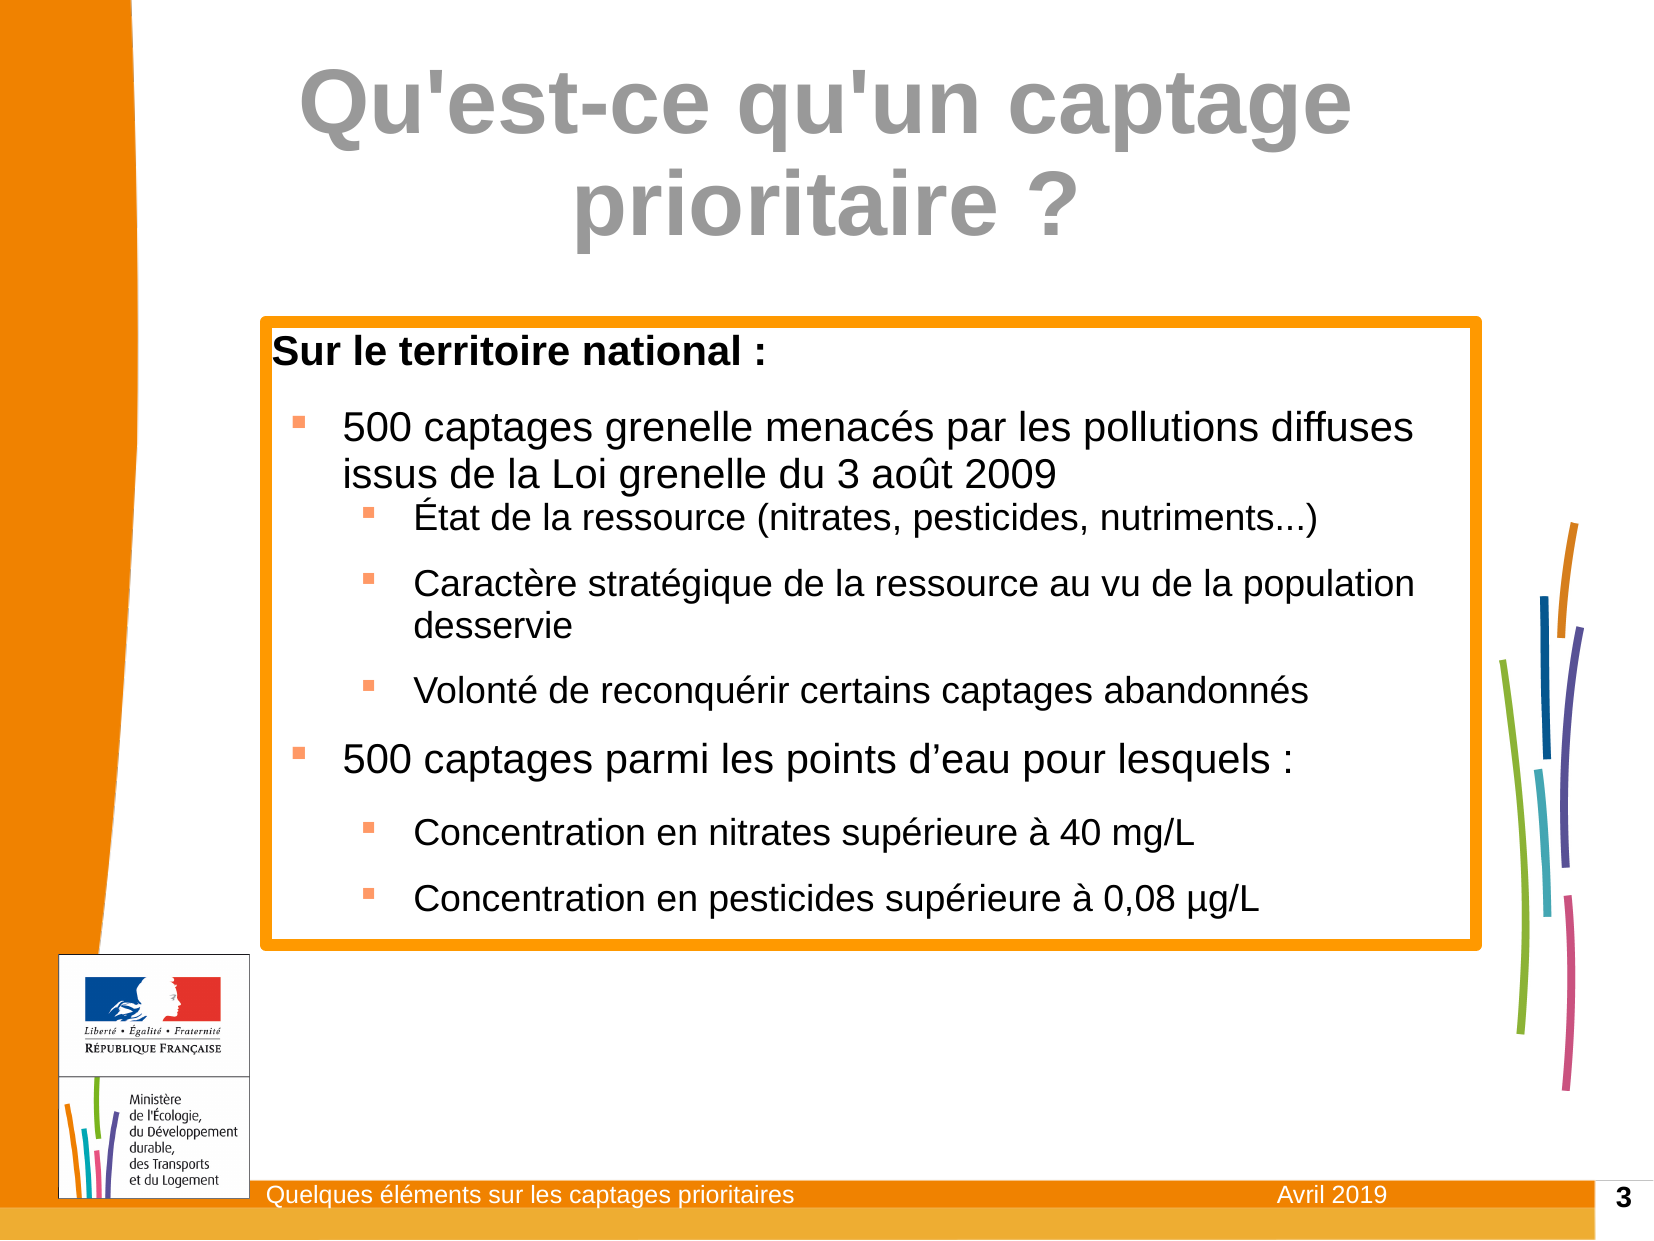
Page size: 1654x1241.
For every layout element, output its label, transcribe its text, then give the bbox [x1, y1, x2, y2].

picture [0, 0, 1654, 1240]
list Sur le territoire national : 500 captages grenelle menacés par les pollutions diffuses issus de la Loi grenelle du 3 août 2009 État de la ressource (nitrates, pesticides, nutriments...) Caractère stratégique de la ressource au vu de la population desservie Volonté de reconquérir certains captages abandonnés 500 captages parmi les points d’eau pour lesquels : Concentration en nitrates supérieure à 40 mg/L Concentration en pesticides supérieure à 0,08 µg/L [265, 321, 1477, 945]
title Qu'est-ce qu'un captage prioritaire ? [82, 49, 1571, 257]
